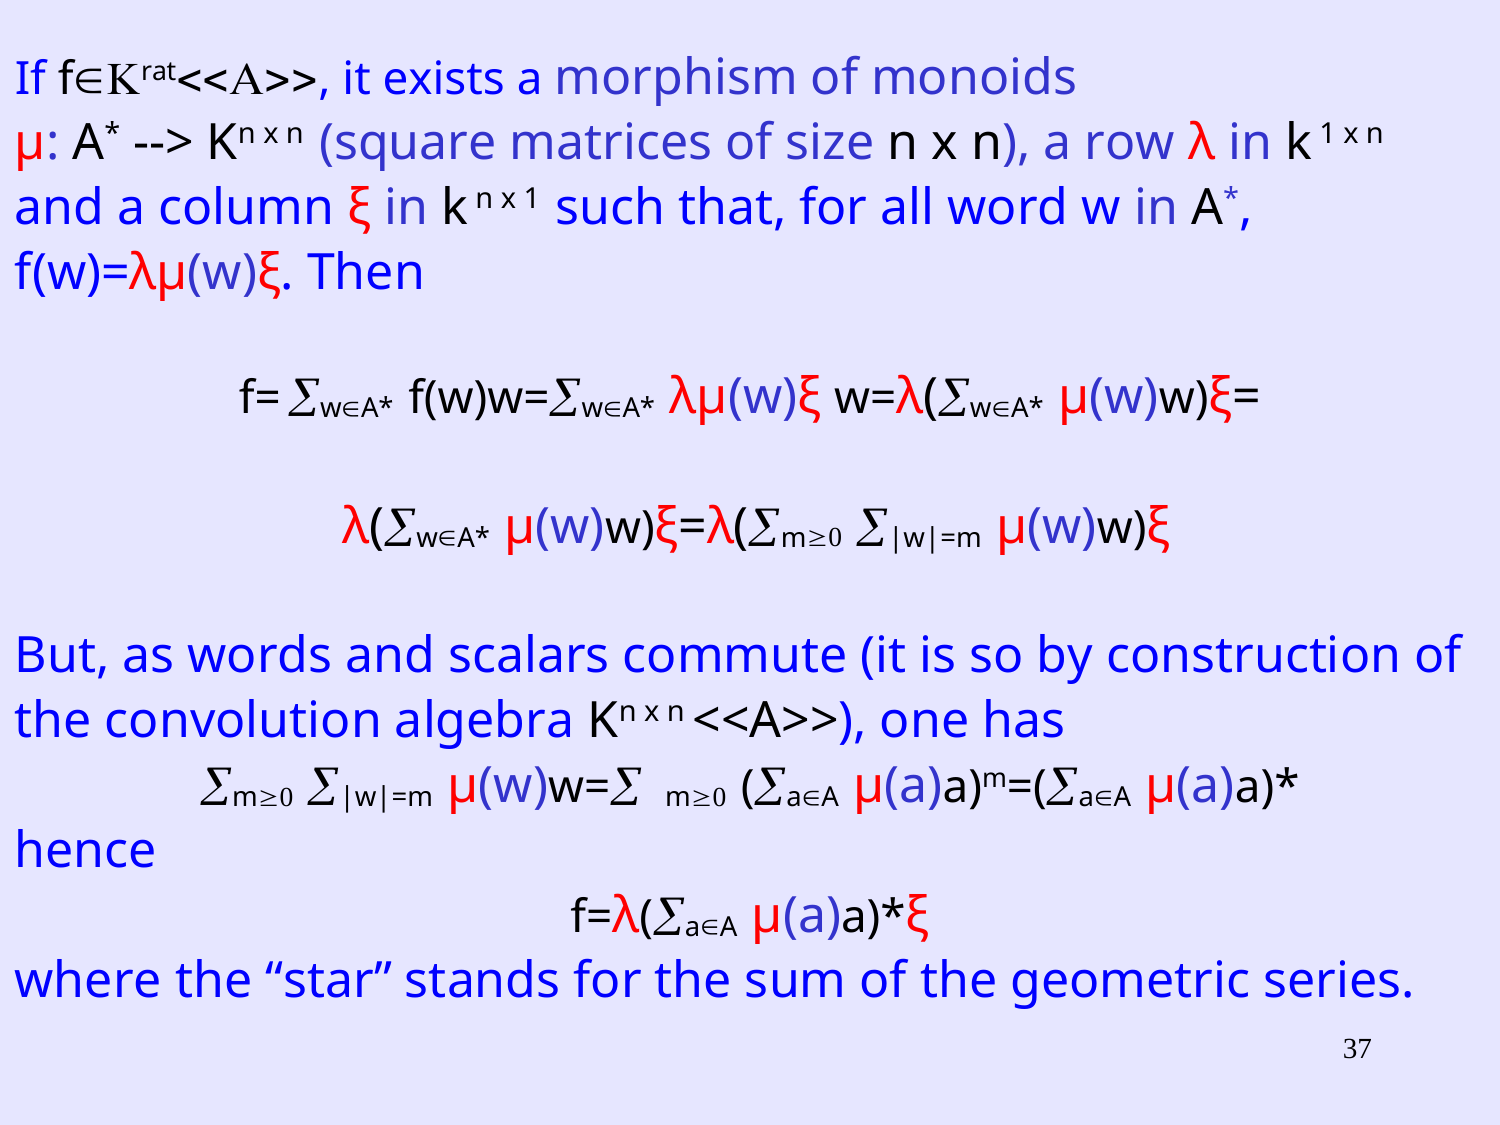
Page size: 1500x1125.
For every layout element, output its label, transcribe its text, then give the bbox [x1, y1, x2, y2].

text_box If fKrat<<A>>, it exists a morphism of monoids μ: A* --> Kn x n (square matrices of size n x n), a row λ in k 1 x n and a column ξ in k n x 1 such that, for all word w in A*, f(w)=λμ(w)ξ. Then f= wA* f(w)w=wA* λμ(w)ξ w=λ(wA* μ(w)w)ξ= λ(wA* μ(w)w)ξ=λ(m0 |w|=m μ(w)w)ξ But, as words and scalars commute (it is so by construction of the convolution algebra Kn x n <<A>>), one has m0 |w|=m μ(w)w= m0 (aA μ(a)a)m=(aA μ(a)a)* hence f=λ(aA μ(a)a)*ξ where the “star” stands for the sum of the geometric series. [0, 35, 1500, 1075]
chart [690, 531, 809, 591]
